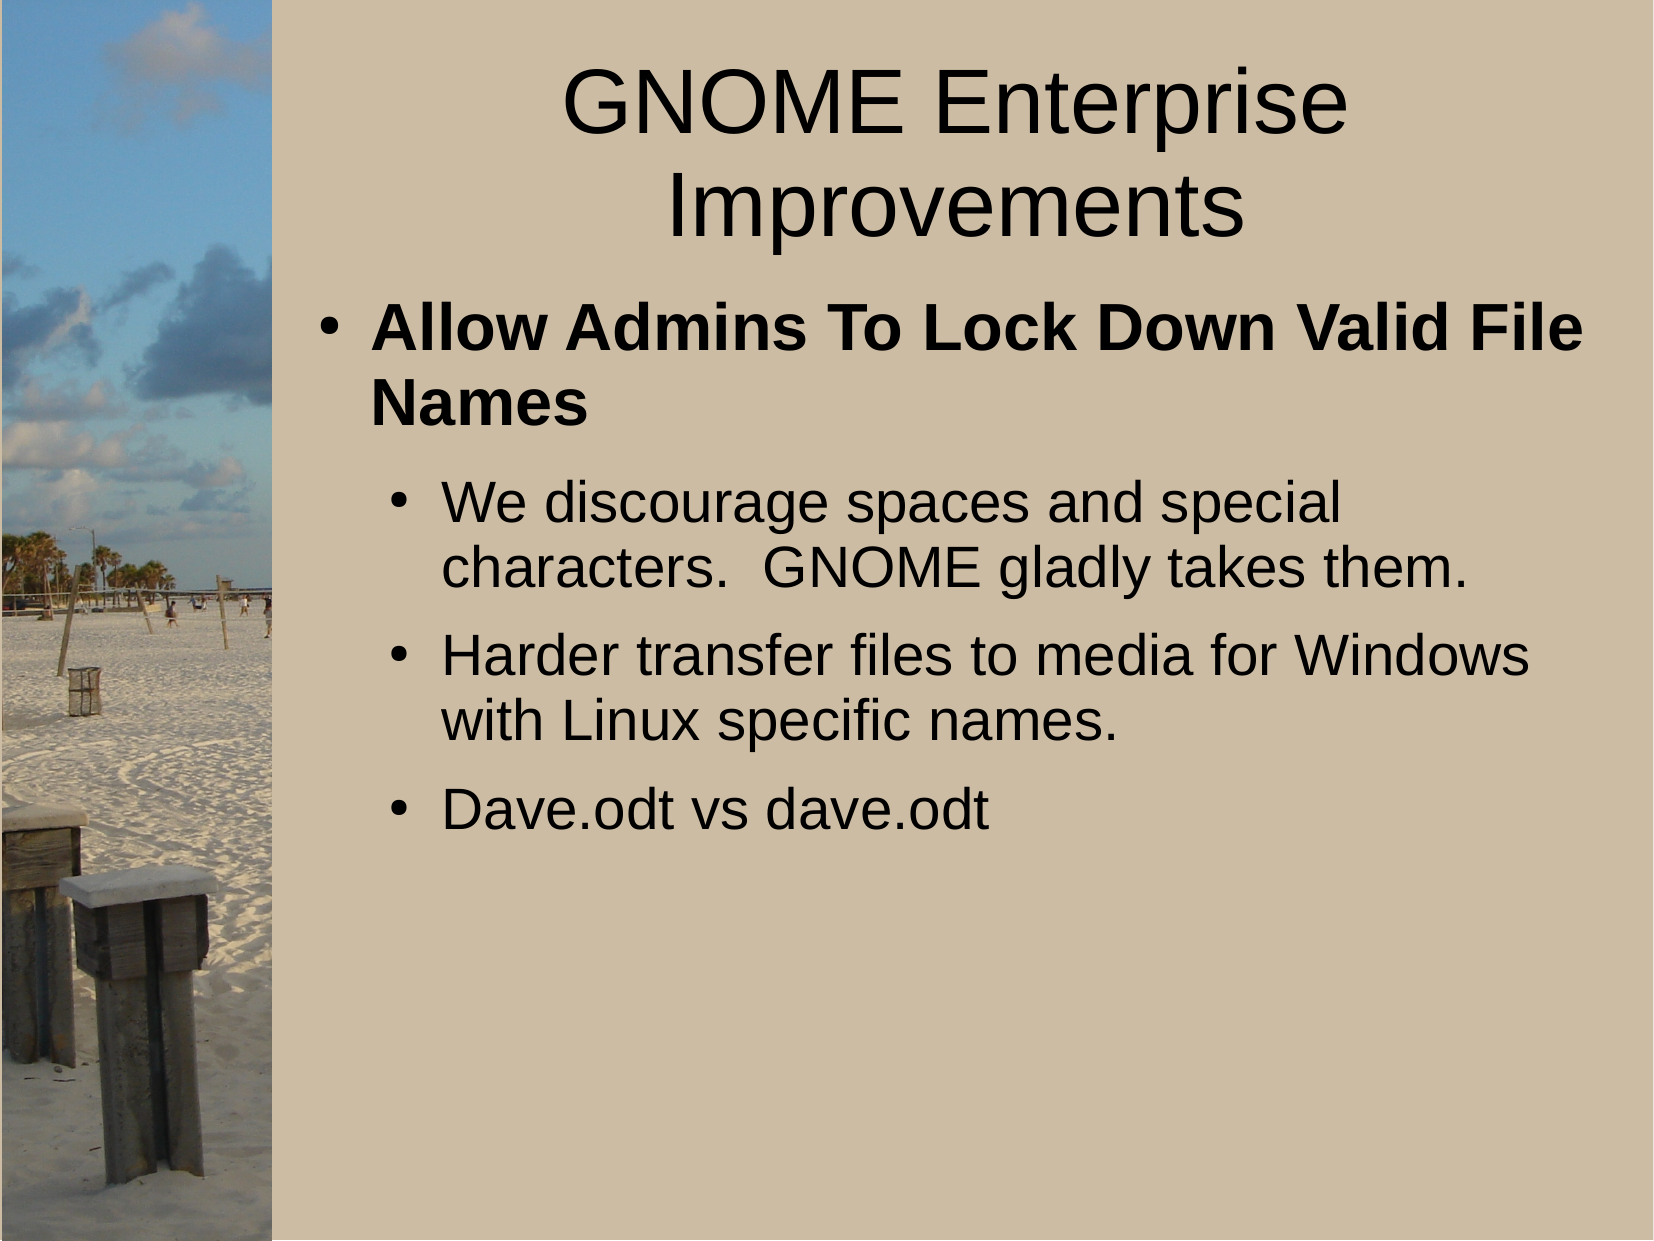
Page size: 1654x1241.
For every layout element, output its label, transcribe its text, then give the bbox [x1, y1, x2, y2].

list Allow Admins To Lock Down Valid File Names We discourage spaces and special characters. GNOME gladly takes them. Harder transfer files to media for Windows with Linux specific names. Dave.odt vs dave.odt [300, 290, 1613, 1094]
picture [2, 0, 272, 1241]
title GNOME Enterprise Improvements [300, 49, 1613, 257]
